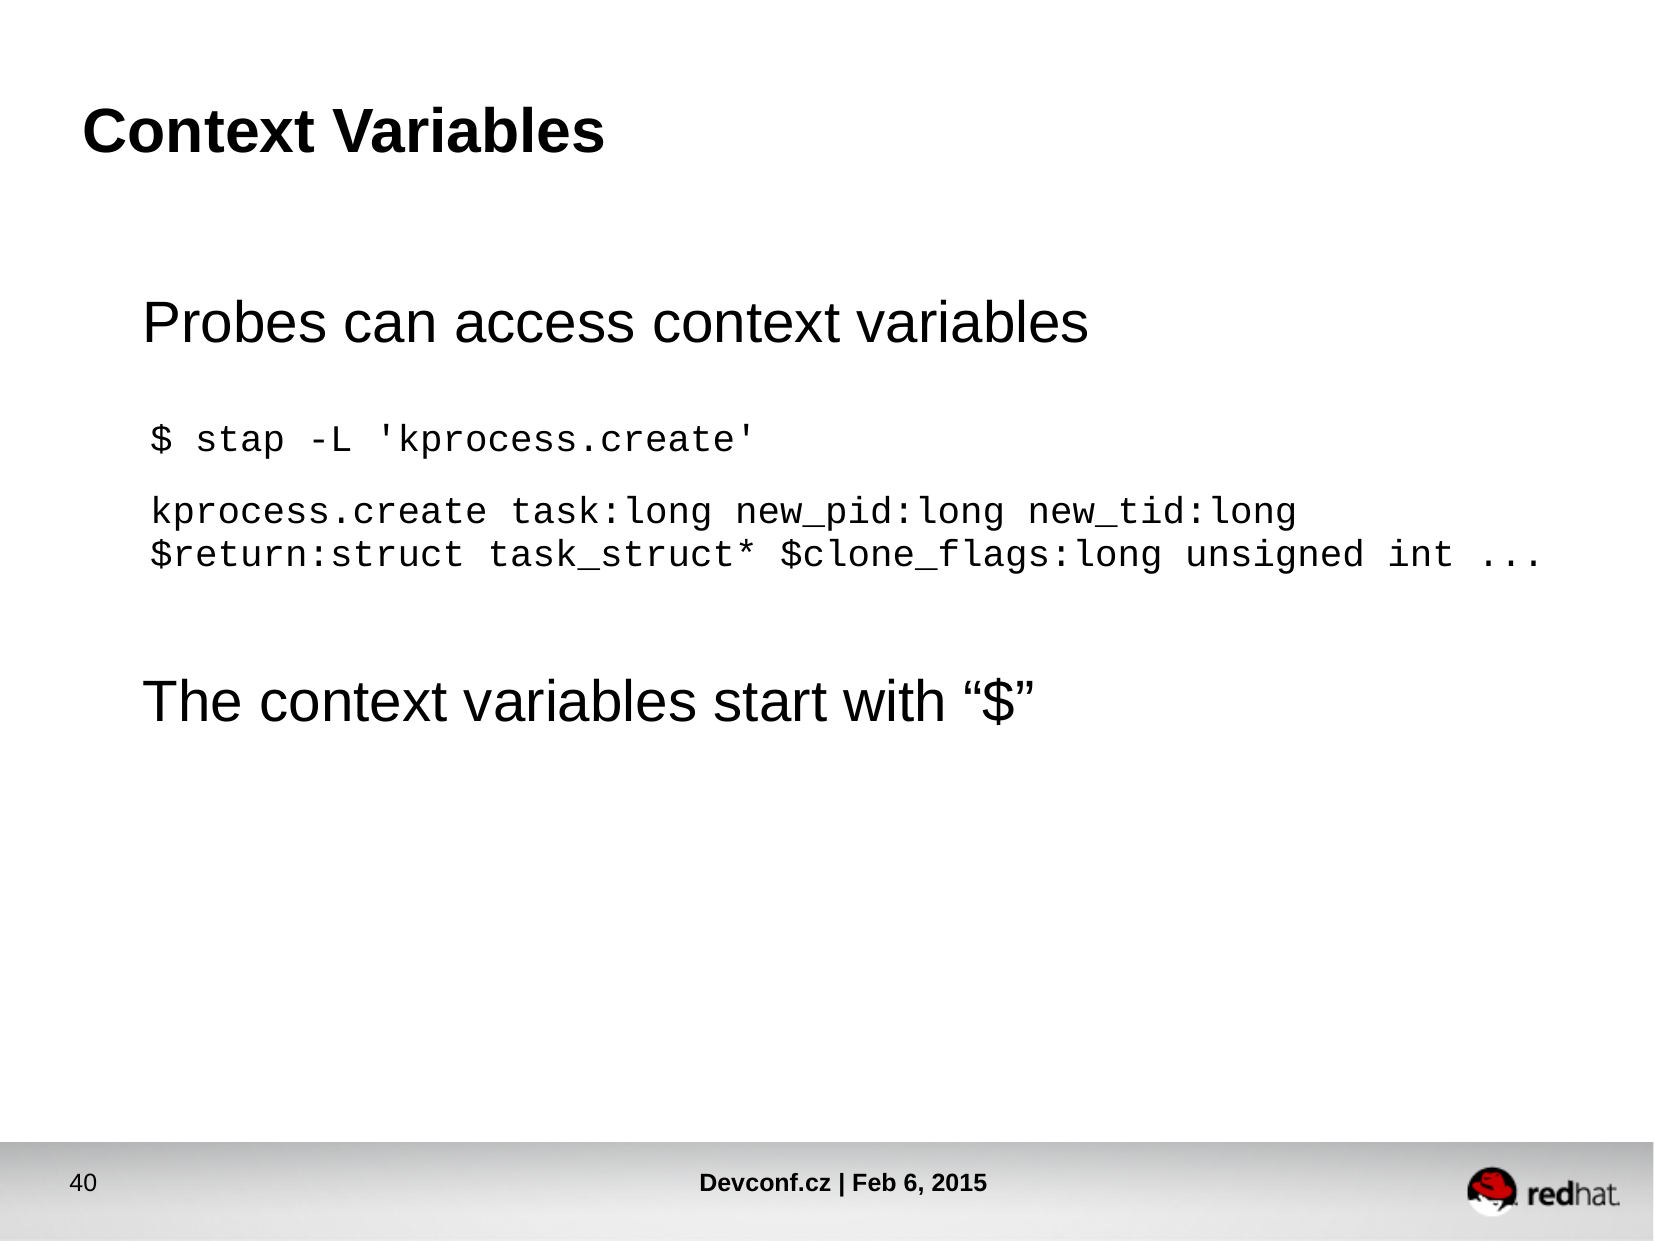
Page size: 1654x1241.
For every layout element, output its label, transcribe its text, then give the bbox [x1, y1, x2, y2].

list Probes can access context variables The context variables start with “$” [82, 290, 1571, 995]
picture [0, 1142, 1654, 1241]
text_box $ stap -L 'kprocess.create' kprocess.create task:long new_pid:long new_tid:long $return:struct task_struct* $clone_flags:long unsigned int ... [150, 420, 1586, 717]
title Context Variables [82, 37, 1571, 226]
